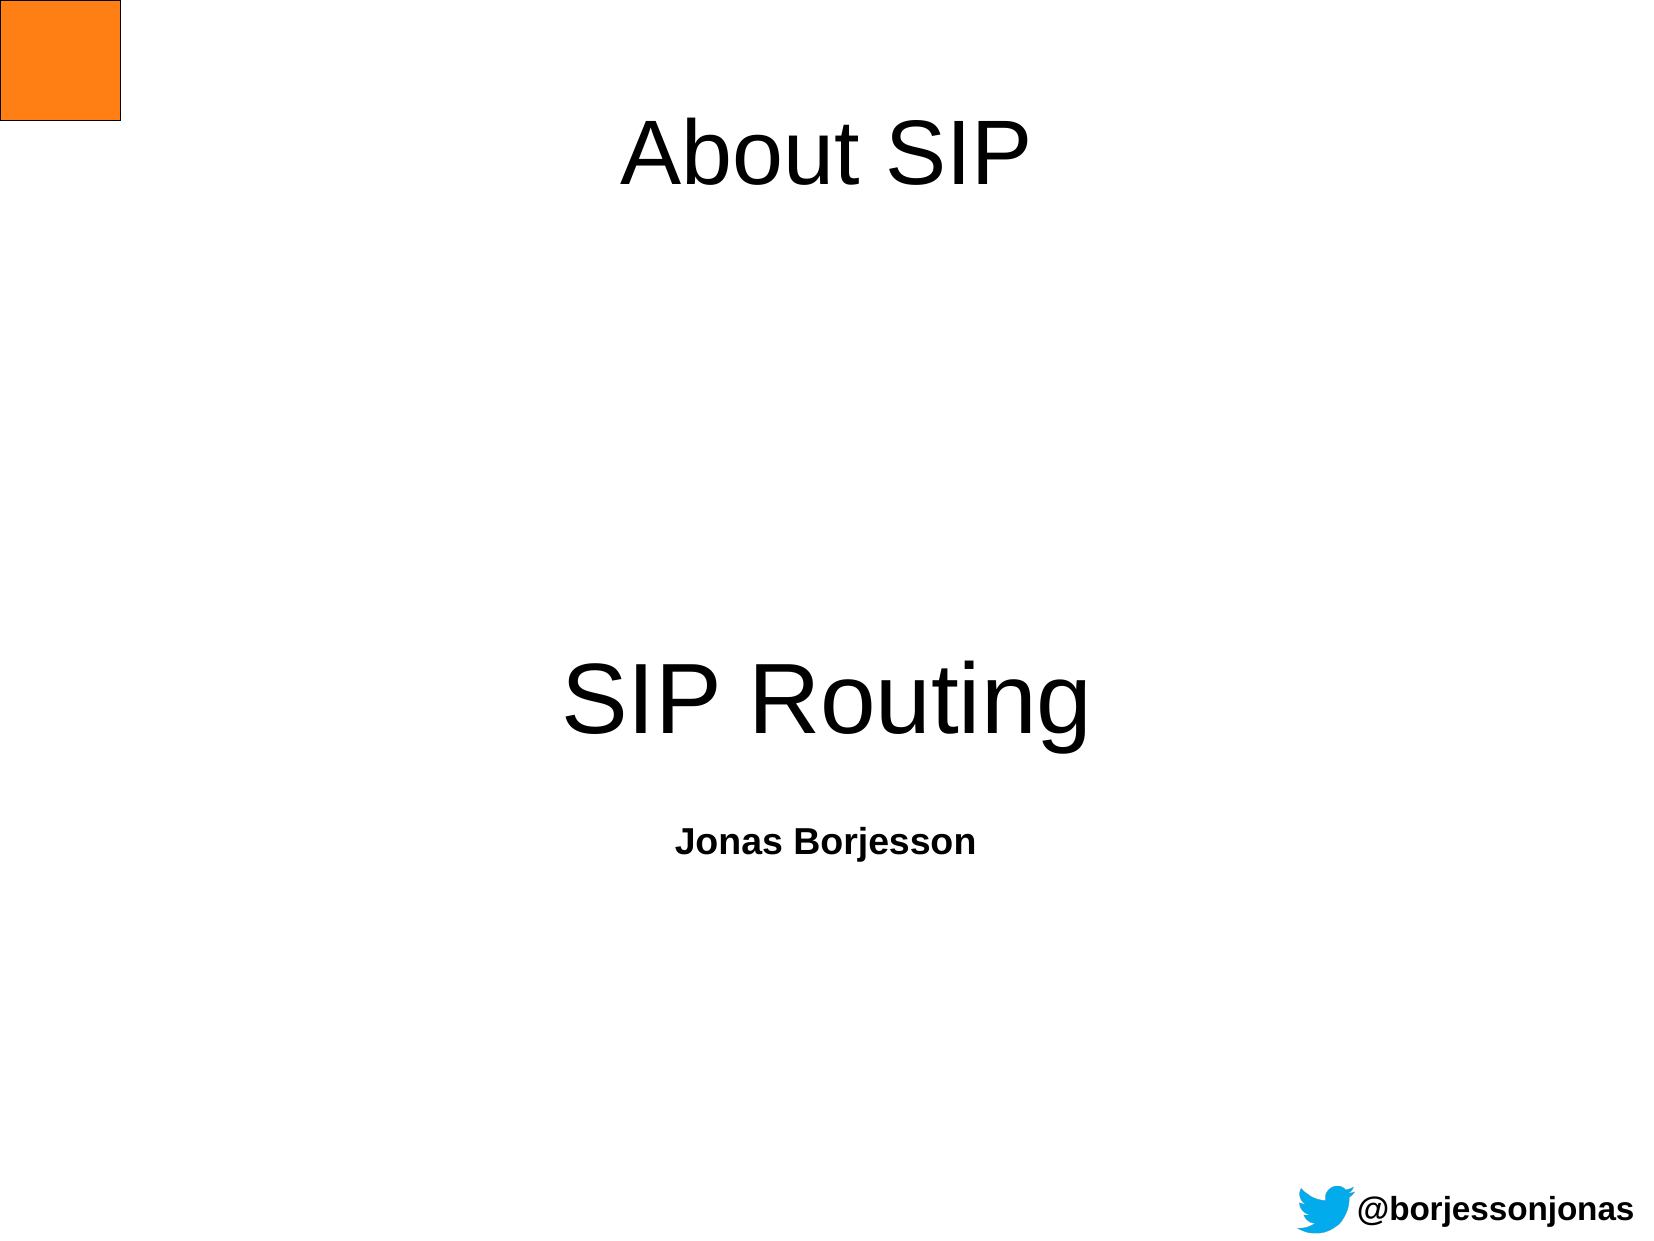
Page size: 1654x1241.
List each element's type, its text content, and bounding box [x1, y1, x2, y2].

title About SIP [82, 49, 1571, 257]
text_box Jonas Borjesson [660, 813, 992, 871]
picture [1277, 1160, 1375, 1241]
subtitle SIP Routing [82, 290, 1571, 1109]
